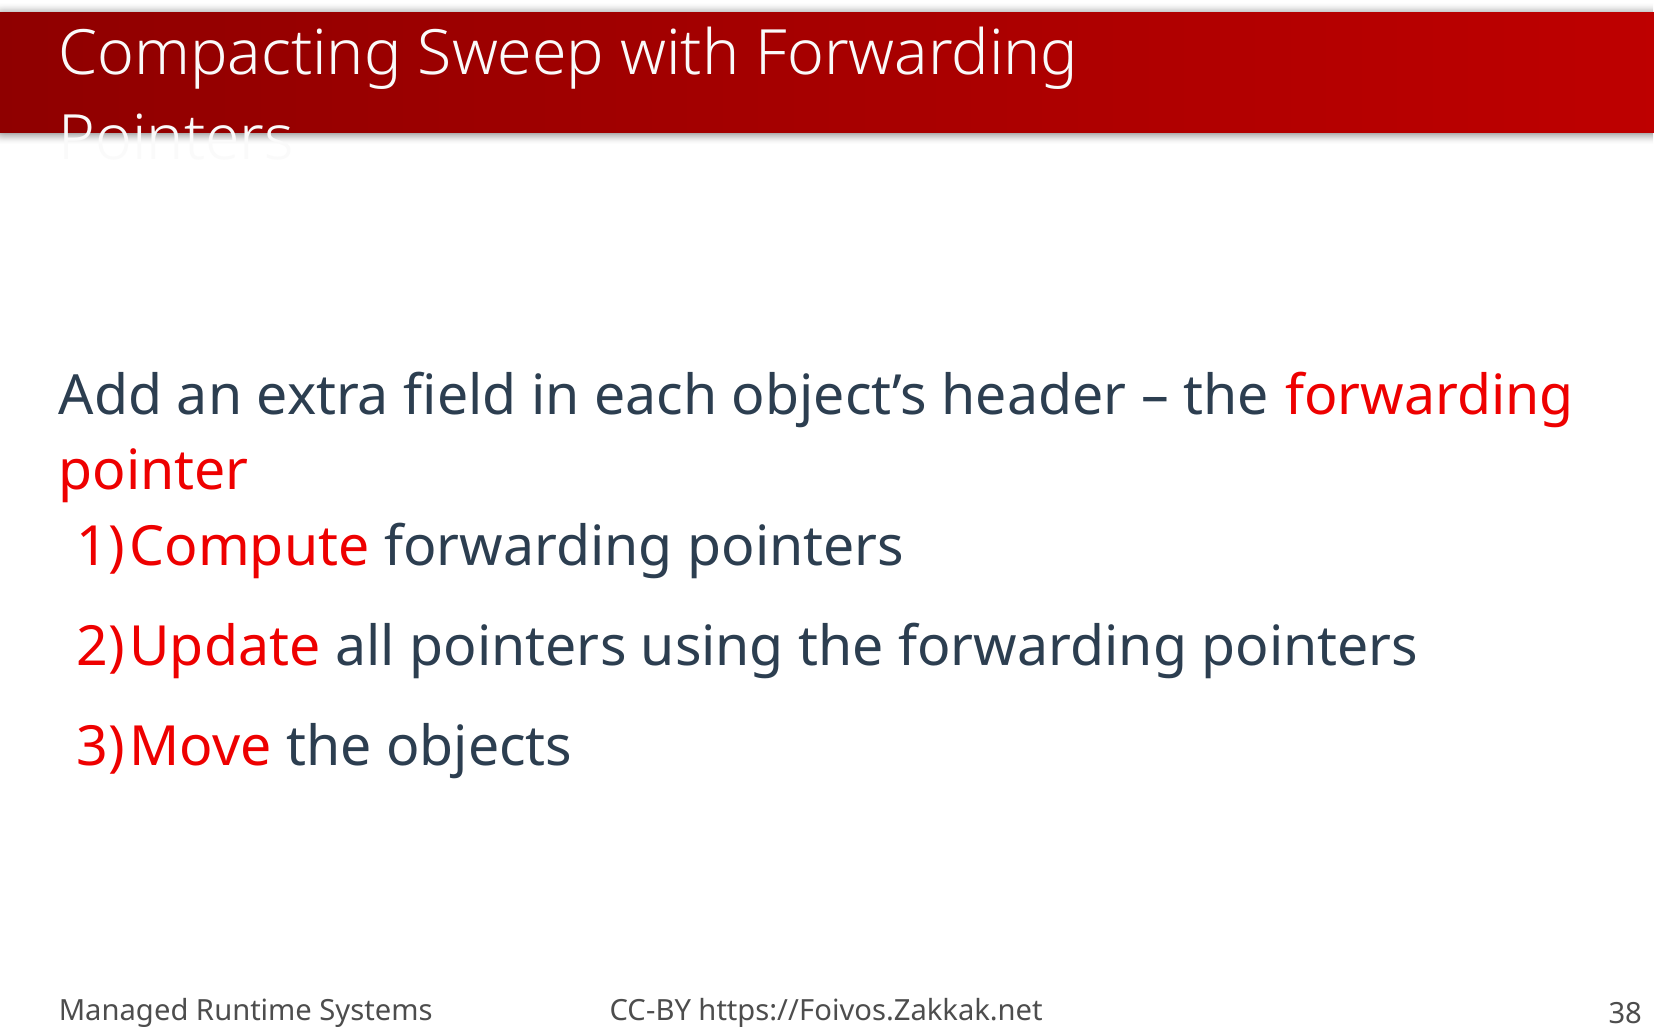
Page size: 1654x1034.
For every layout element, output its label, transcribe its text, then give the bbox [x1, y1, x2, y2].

list Add an extra field in each object’s header – the forwarding pointer Compute forwarding pointers Update all pointers using the forwarding pointers Move the objects [58, 176, 1594, 960]
title Compacting Sweep with Forwarding Pointers [58, 7, 1329, 139]
